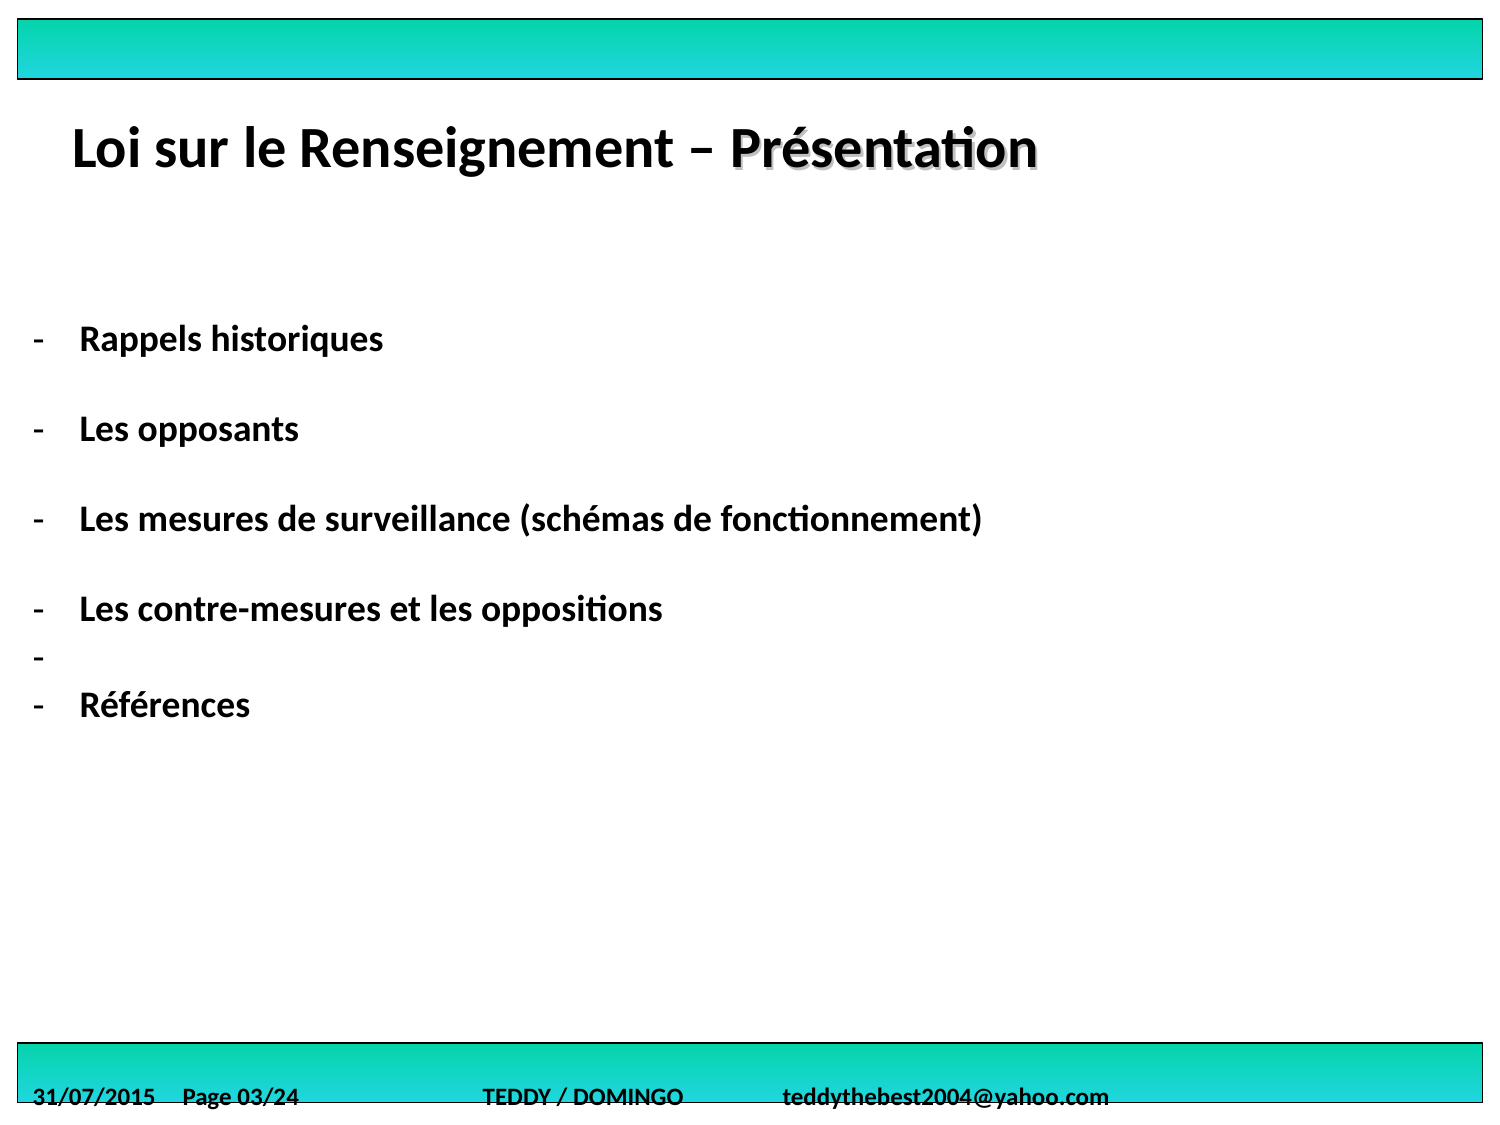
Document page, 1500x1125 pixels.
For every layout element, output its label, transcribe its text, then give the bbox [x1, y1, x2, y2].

text_box 31/07/2015 Page 03/24 TEDDY / DOMINGO teddythebest2004@yahoo.com [17, 1042, 1483, 1103]
text_box [17, 42, 1483, 80]
text_box Loi sur le Renseignement – Présentation Rappels historiques Les opposants Les mesures de surveillance (schémas de fonctionnement) Les contre-mesures et les oppositions Références [17, 101, 1483, 824]
